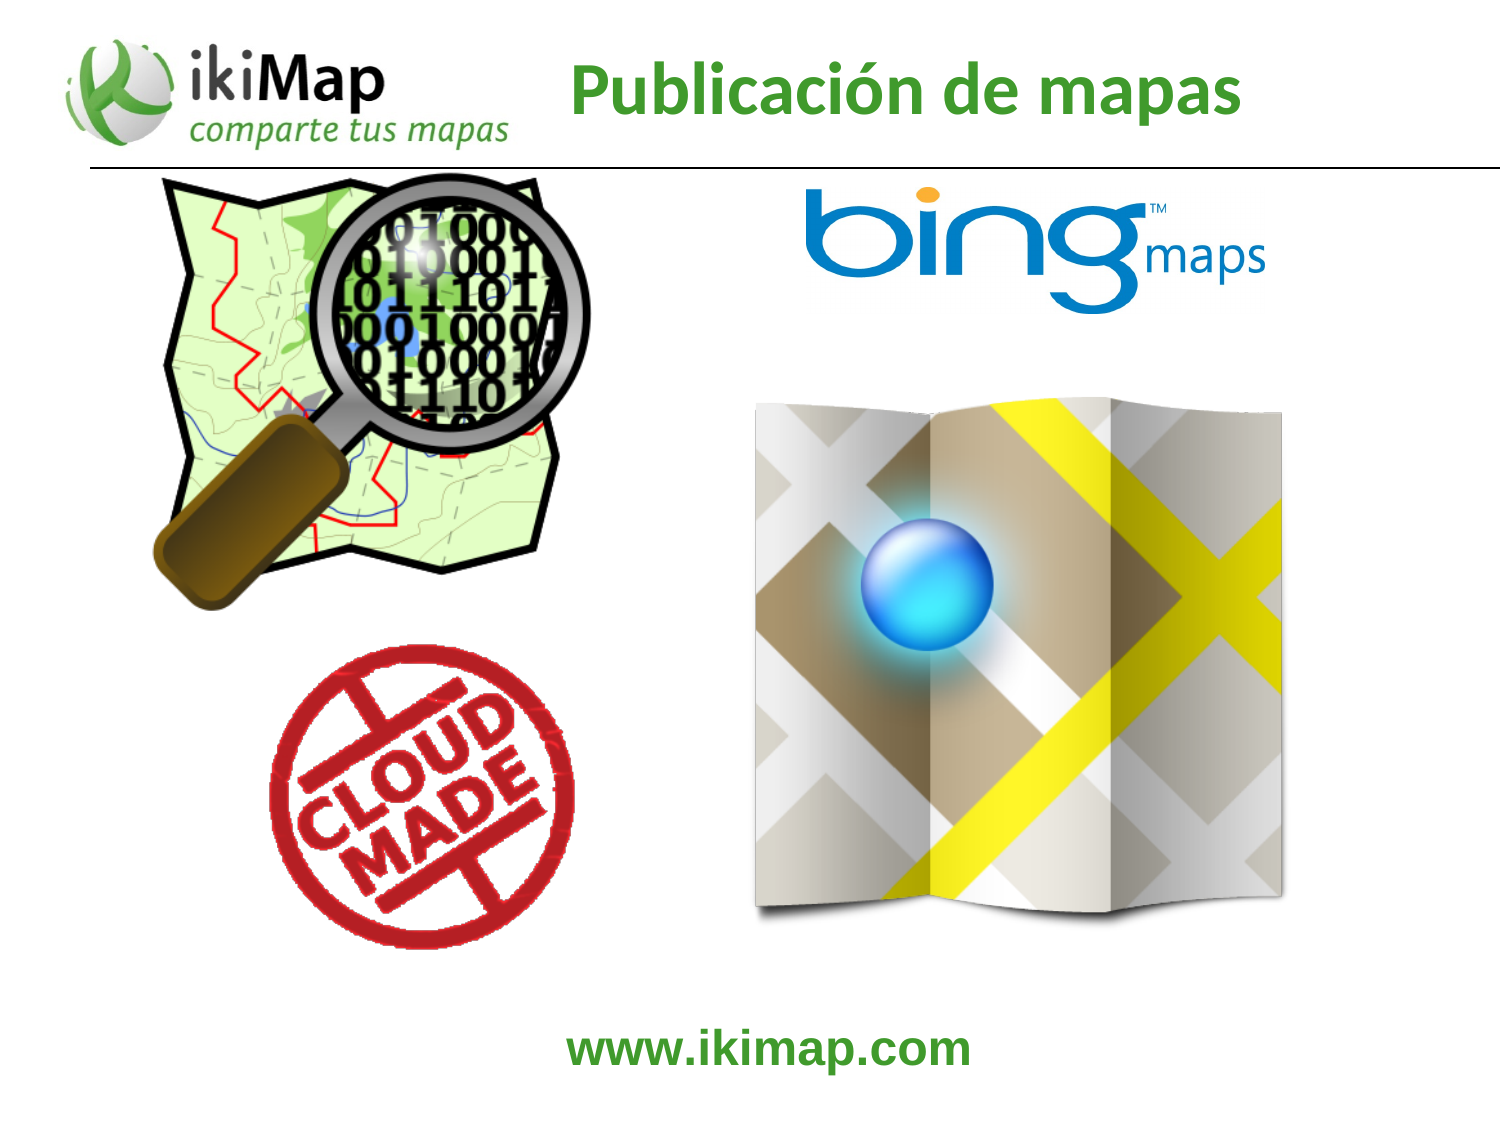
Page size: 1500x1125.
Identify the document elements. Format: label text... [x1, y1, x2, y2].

text_box www.ikimap.com [551, 1007, 988, 1084]
picture [806, 187, 1265, 314]
picture [145, 160, 601, 616]
picture [267, 642, 576, 951]
text_box Publicación de mapas [553, 49, 1500, 173]
picture [58, 35, 526, 152]
picture [708, 348, 1320, 959]
